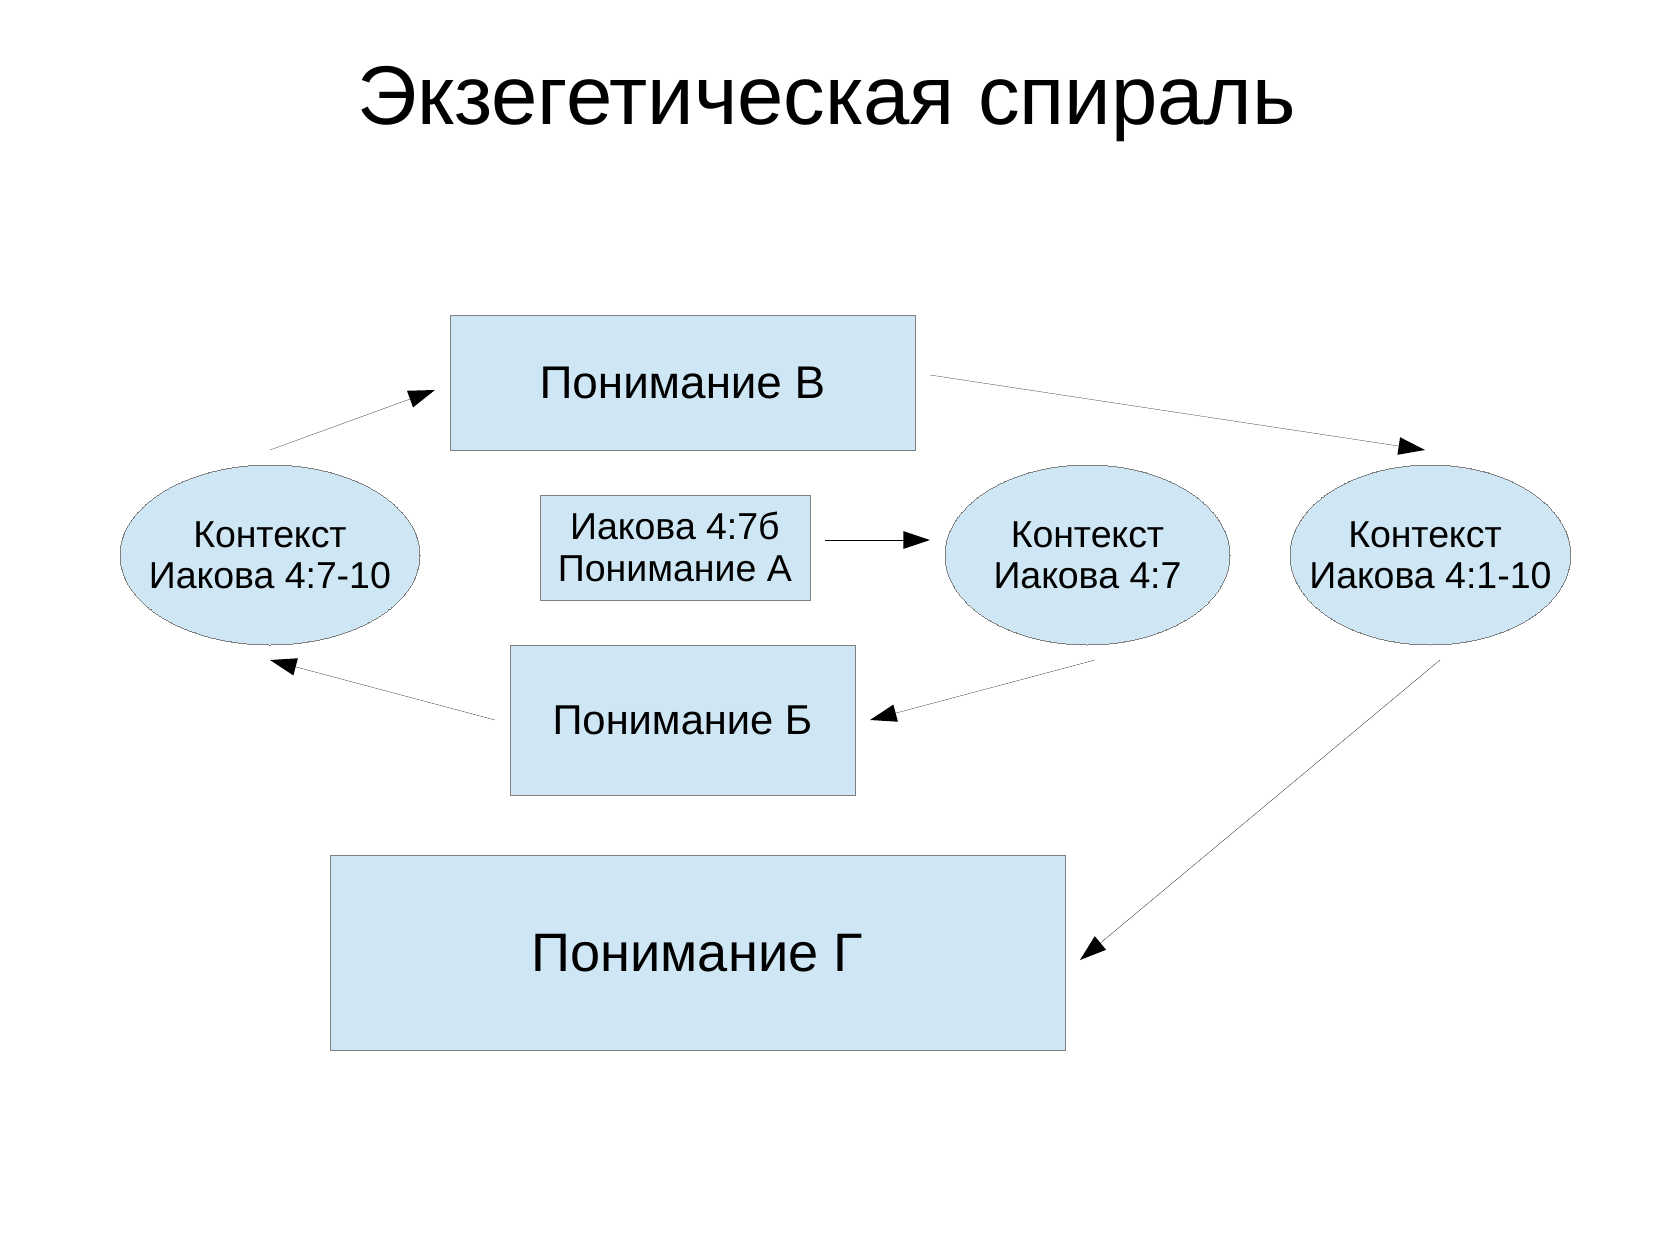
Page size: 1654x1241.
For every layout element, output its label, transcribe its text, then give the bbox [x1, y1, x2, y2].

text_box Понимание В [450, 315, 916, 451]
text_box Контекст Иакова 4:7-10 [120, 465, 421, 646]
text_box Контекст Иакова 4:7 [945, 465, 1231, 646]
text_box Иакова 4:7б Понимание А [540, 495, 811, 601]
text_box Понимание Б [510, 645, 856, 796]
subtitle Экзегетическая спираль [82, 49, 1571, 1109]
text_box Контекст Иакова 4:1-10 [1290, 465, 1571, 646]
text_box Понимание Г [330, 855, 1066, 1051]
